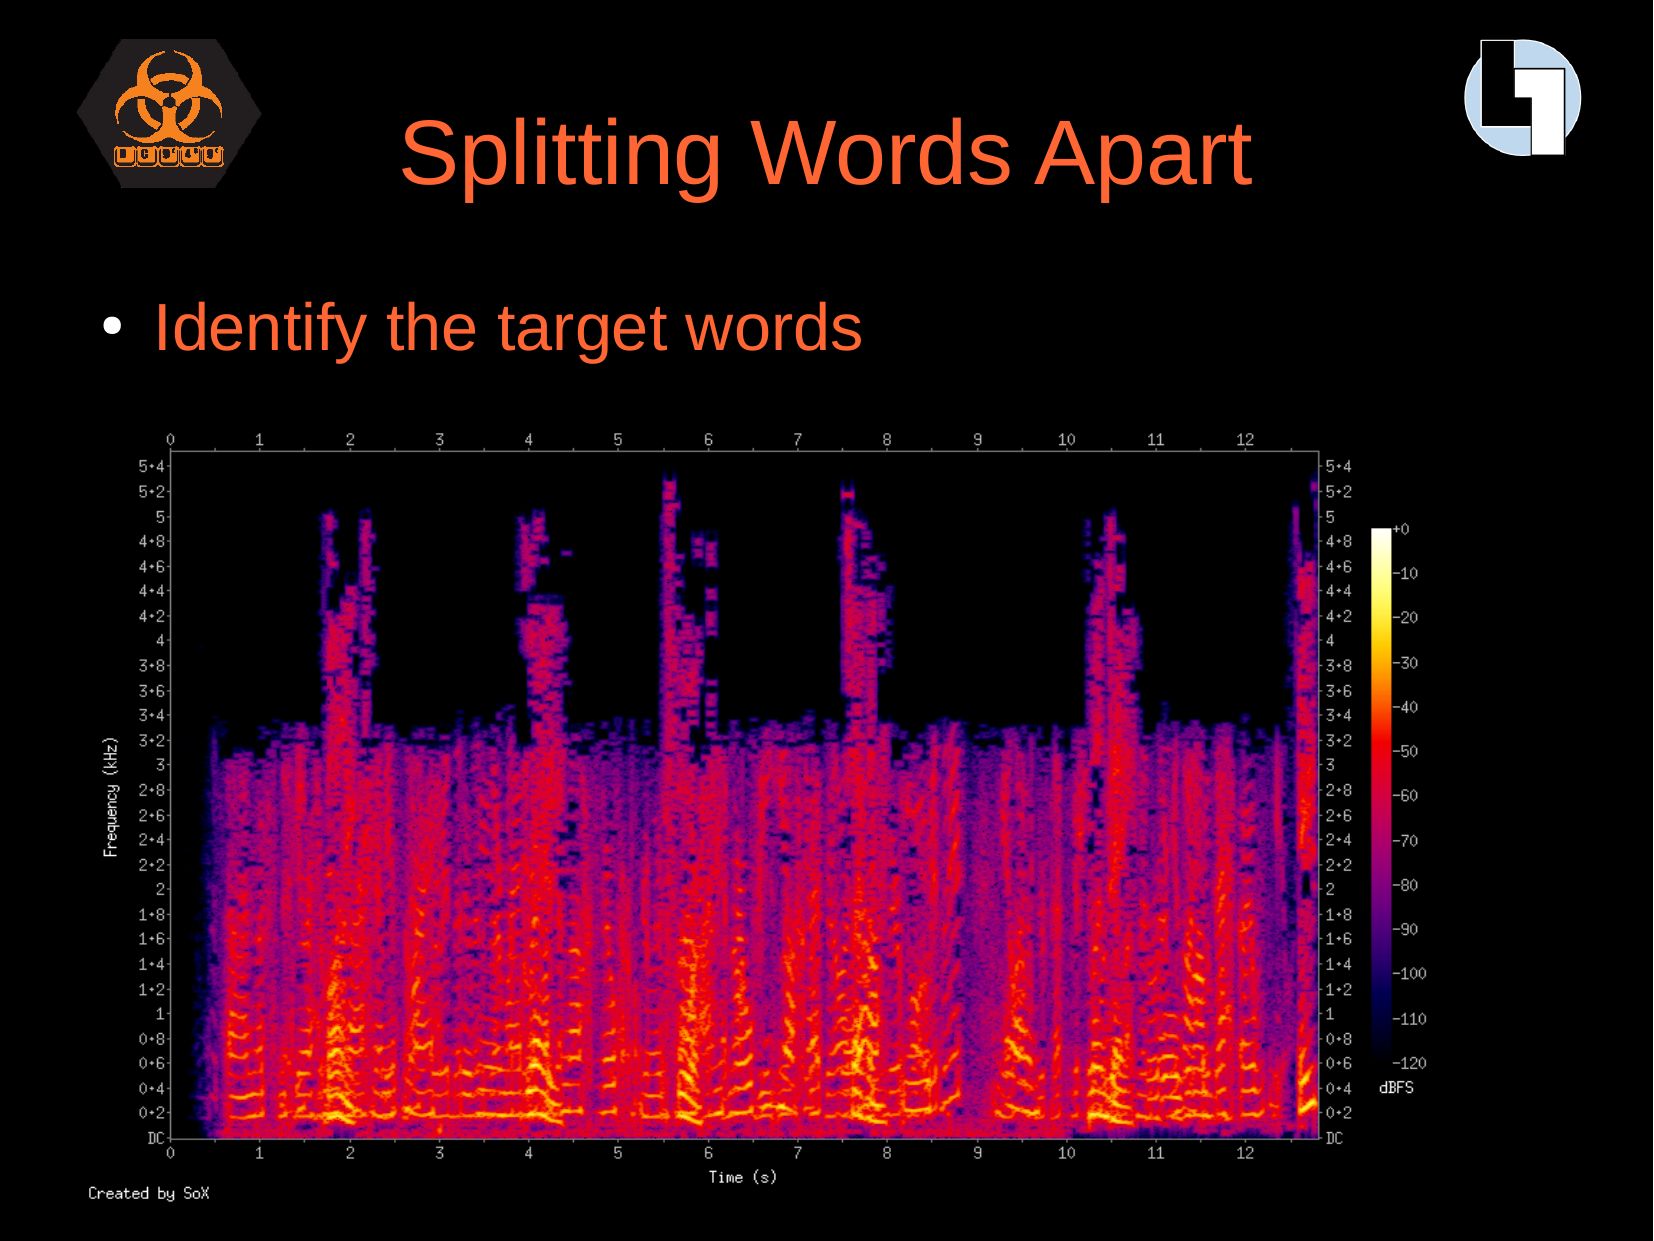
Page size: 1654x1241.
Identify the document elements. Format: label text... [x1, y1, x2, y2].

picture [88, 412, 1442, 1204]
picture [75, 37, 263, 188]
title Splitting Words Apart [82, 49, 1571, 257]
picture [1462, 37, 1583, 158]
list Identify the target words [82, 290, 1571, 1109]
